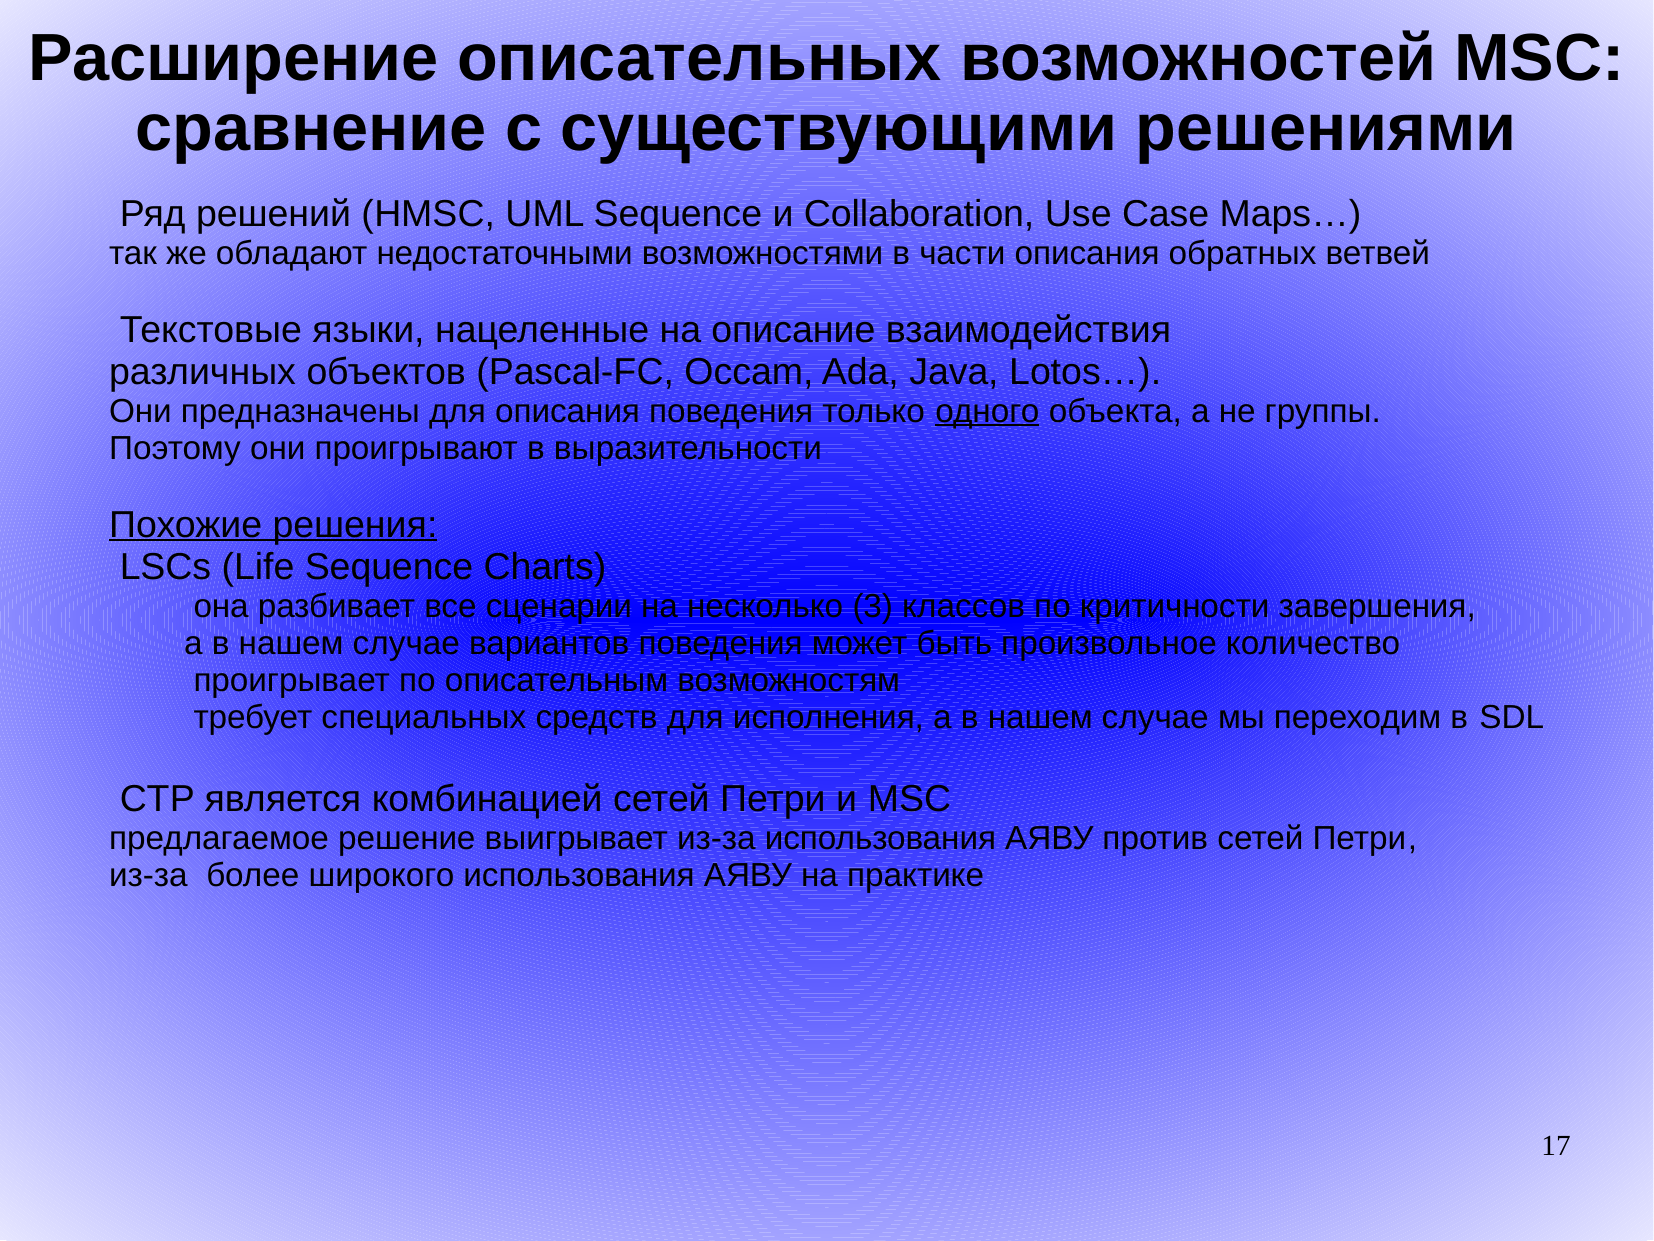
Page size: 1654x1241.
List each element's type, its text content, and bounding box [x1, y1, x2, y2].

text_box Ряд решений (HMSC, UML Sequence и Collaboration, Use Case Maps…) так же обладают недостаточными возможностями в части описания обратных ветвей Текстовые языки, нацеленные на описание взаимодействия различных объектов (Pascal-FC, Occam, Ada, Java, Lotos…). Они предназначены для описания поведения только одного объекта, а не группы. Поэтому они проигрывают в выразительности Похожие решения: LSCs (Life Sequence Charts) она разбивает все сценарии на несколько (3) классов по критичности завершения, а в нашем случае вариантов поведения может быть произвольное количество проигрывает по описательным возможностям требует специальных средств для исполнения, а в нашем случае мы переходим в SDL CTP является комбинацией сетей Петри и MSC предлагаемое решение выигрывает из-за использования АЯВУ против сетей Петри, из-за более широкого использования АЯВУ на практике [94, 184, 1559, 902]
text_box Расширение описательных возможностей MSC: сравнение с существующими решениями [13, 17, 1640, 172]
